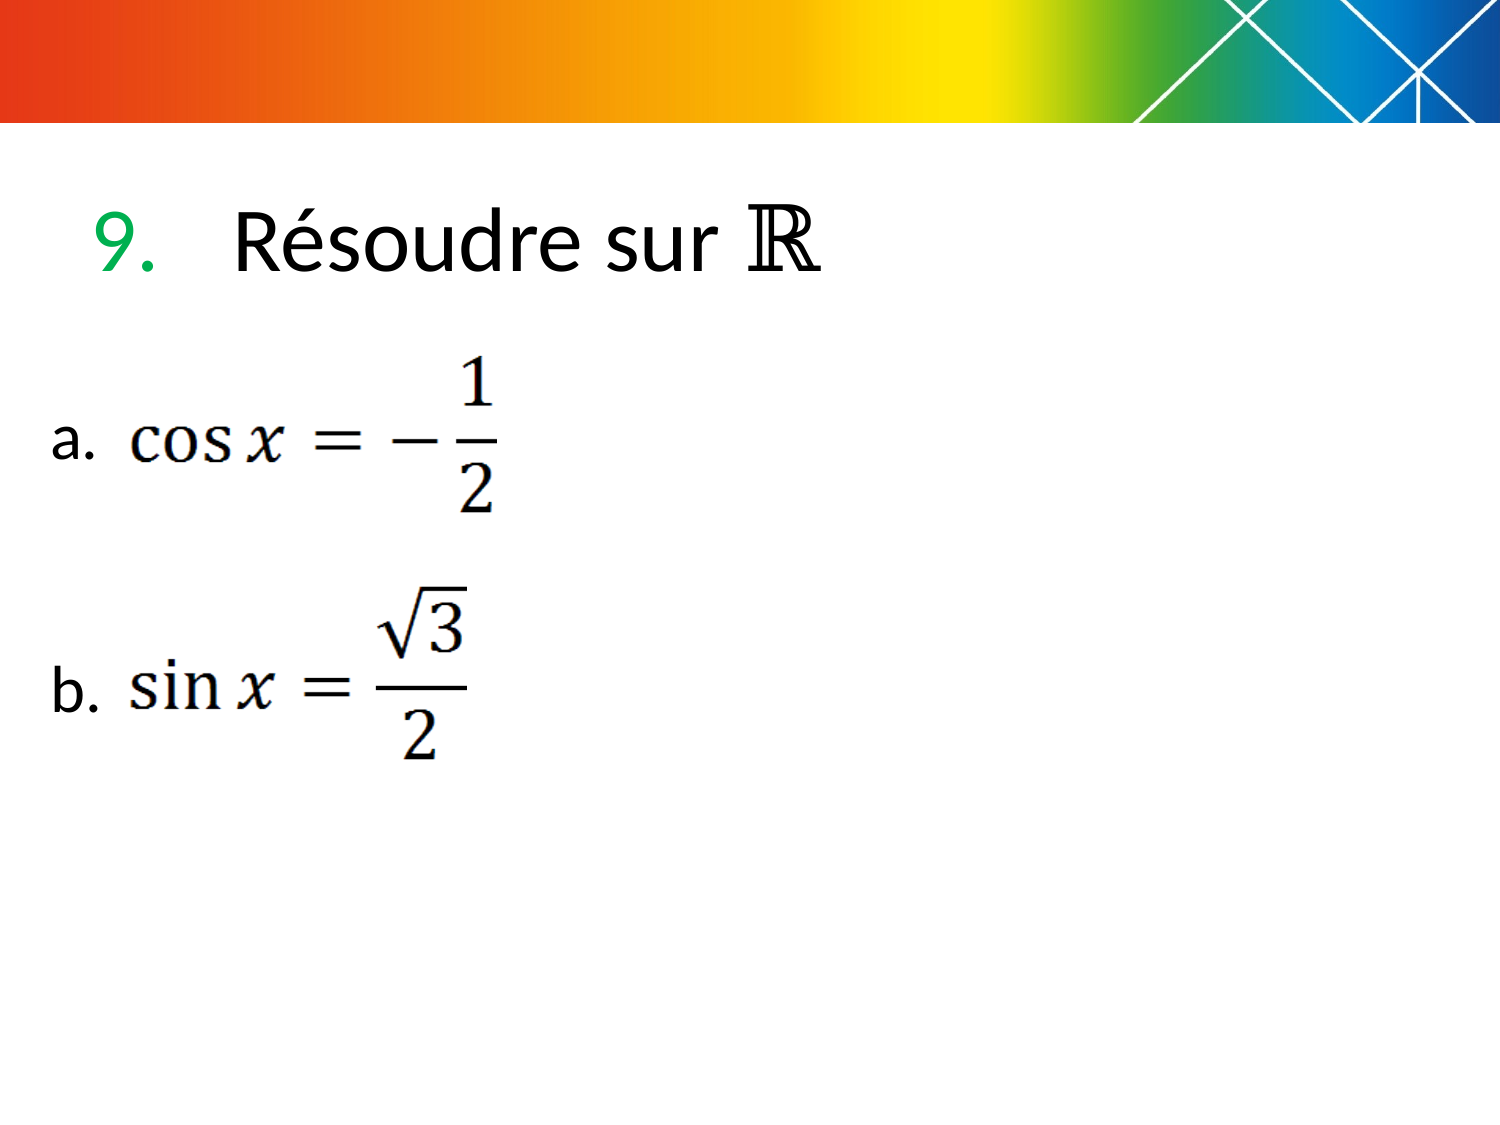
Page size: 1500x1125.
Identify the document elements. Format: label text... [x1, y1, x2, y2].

picture [128, 571, 467, 774]
title Résoudre sur ℝ [75, 163, 1426, 305]
picture [128, 345, 497, 528]
picture [0, 0, 1359, 123]
picture [1340, 0, 1500, 123]
text_box a. b. [35, 385, 821, 1125]
